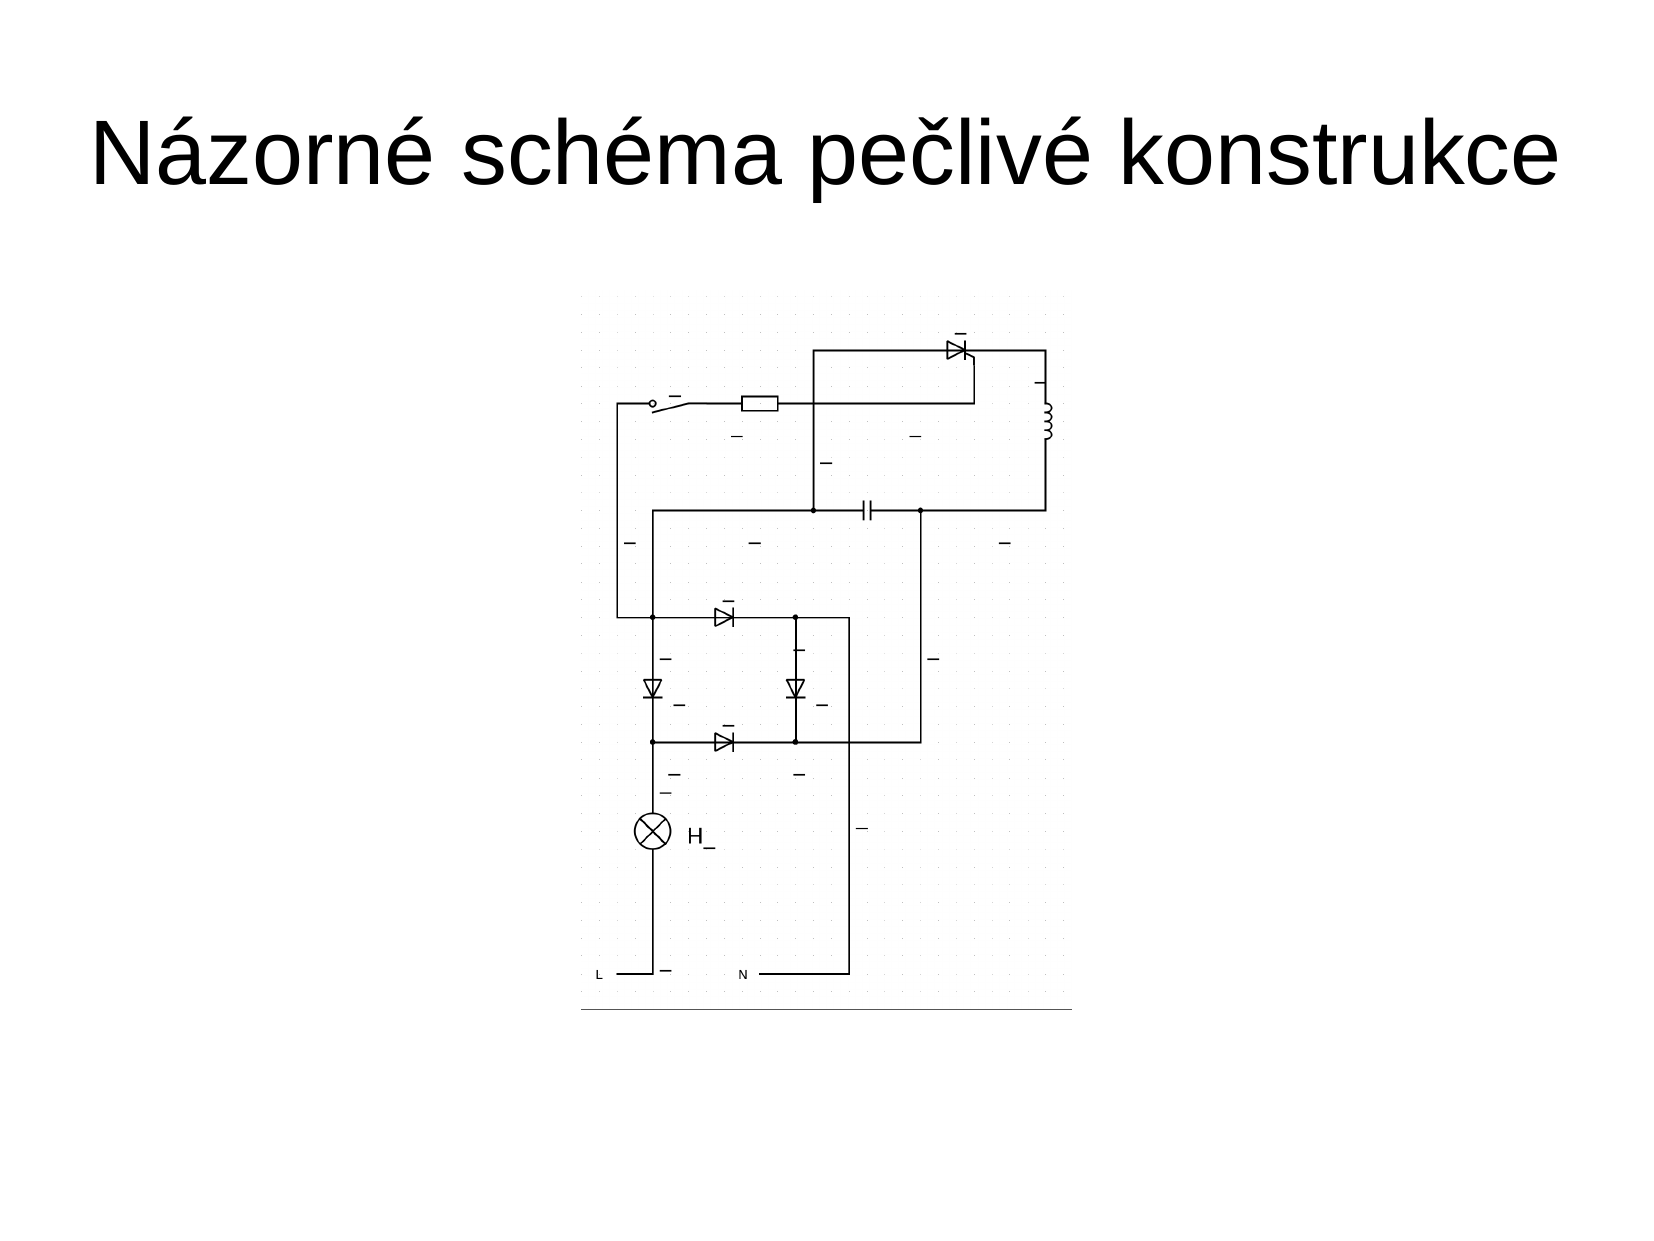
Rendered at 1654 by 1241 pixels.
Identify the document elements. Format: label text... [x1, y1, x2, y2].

picture [581, 290, 1072, 1010]
title Názorné schéma pečlivé konstrukce [82, 49, 1571, 257]
